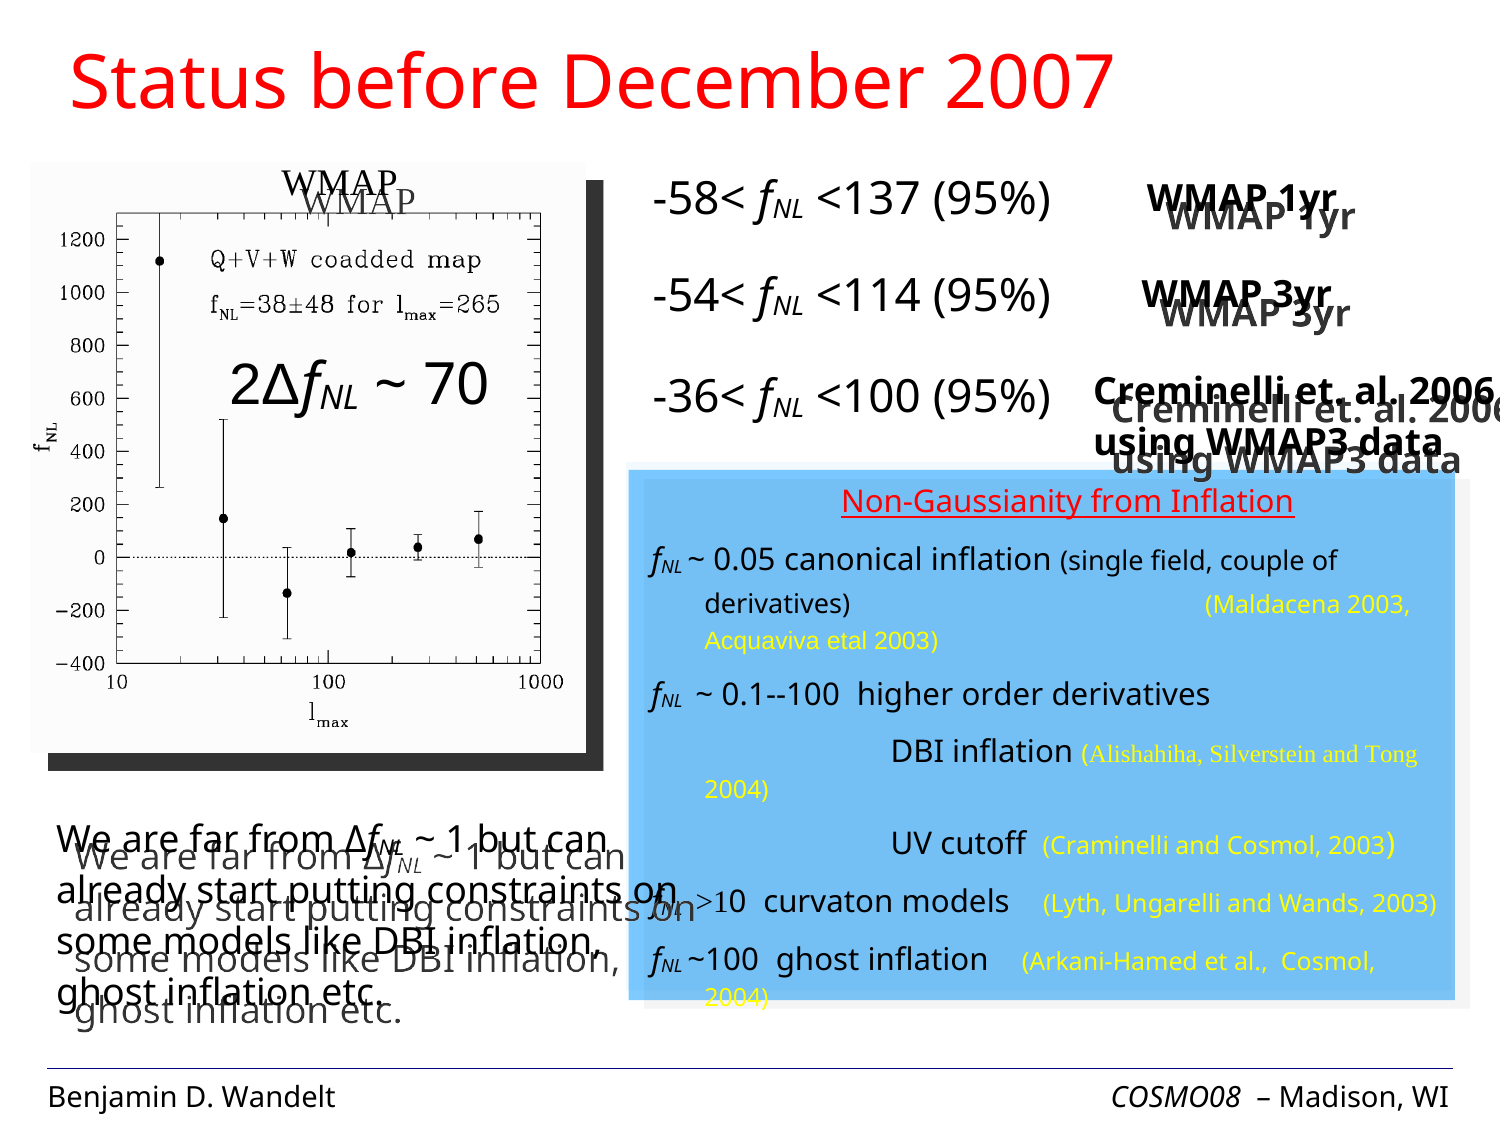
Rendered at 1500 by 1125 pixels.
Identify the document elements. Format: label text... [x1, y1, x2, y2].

text_box -36< fNL <100 (95%) [653, 357, 1050, 433]
list Non-Gaussianity from Inflation fNL ~ 0.05 canonical inflation (single field, couple of derivatives) (Maldacena 2003, Acquaviva etal 2003) fNL ~ 0.1--100 higher order derivatives DBI inflation (Alishahiha, Silverstein and Tong 2004) UV cutoff (Craminelli and Cosmol, 2003) fNL >10 curvaton models (Lyth, Ungarelli and Wands, 2003) fNL ~100 ghost inflation (Arkani-Hamed et al., Cosmol, 2004) [633, 479, 1446, 1111]
text_box [1199, 462, 1206, 469]
text_box -58< fNL <137 (95%) [653, 159, 1050, 235]
text_box [1211, 462, 1455, 1001]
text_box -54< fNL <114 (95%) [653, 255, 1050, 332]
text_box [1385, 462, 1392, 469]
text_box We are far from ΔfNL ~ 1 but can already start putting constraints on some models like DBI inflation, ghost inflation etc. [41, 804, 662, 1080]
text_box [1120, 462, 1126, 469]
text_box WMAP [266, 154, 413, 213]
text_box 2ΔfNL ~ 70 [211, 342, 512, 430]
text_box WMAP 3yr [1126, 260, 1344, 320]
picture [30, 162, 586, 753]
text_box WMAP 1yr [1132, 163, 1349, 223]
text_box Creminelli et. al. 2006 using WMAP3 data [1078, 357, 1497, 460]
title Status before December 2007 [69, 14, 1420, 145]
text_box [626, 462, 1206, 804]
